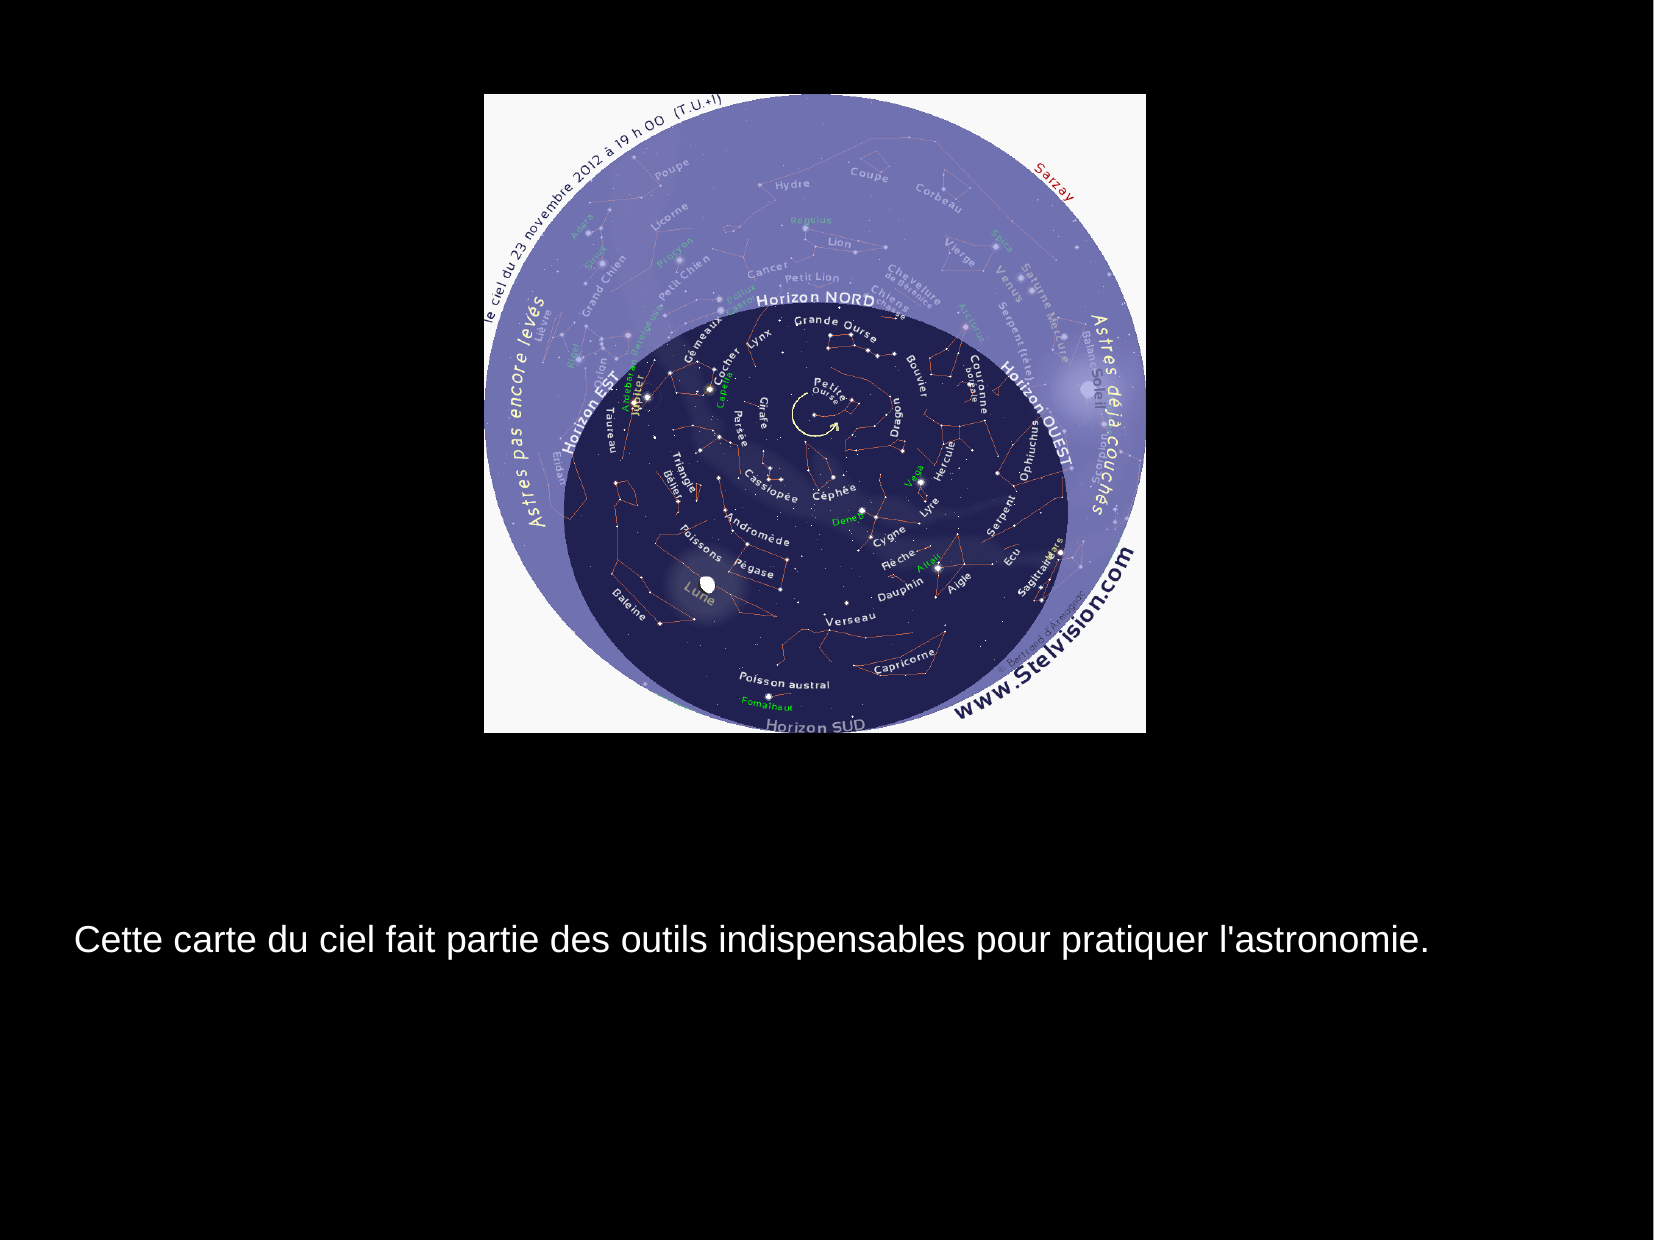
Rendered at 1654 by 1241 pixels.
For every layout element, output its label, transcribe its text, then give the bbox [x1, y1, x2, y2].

text_box Cette carte du ciel fait partie des outils indispensables pour pratiquer l'astronomie. [59, 826, 1560, 968]
picture [484, 94, 1146, 733]
